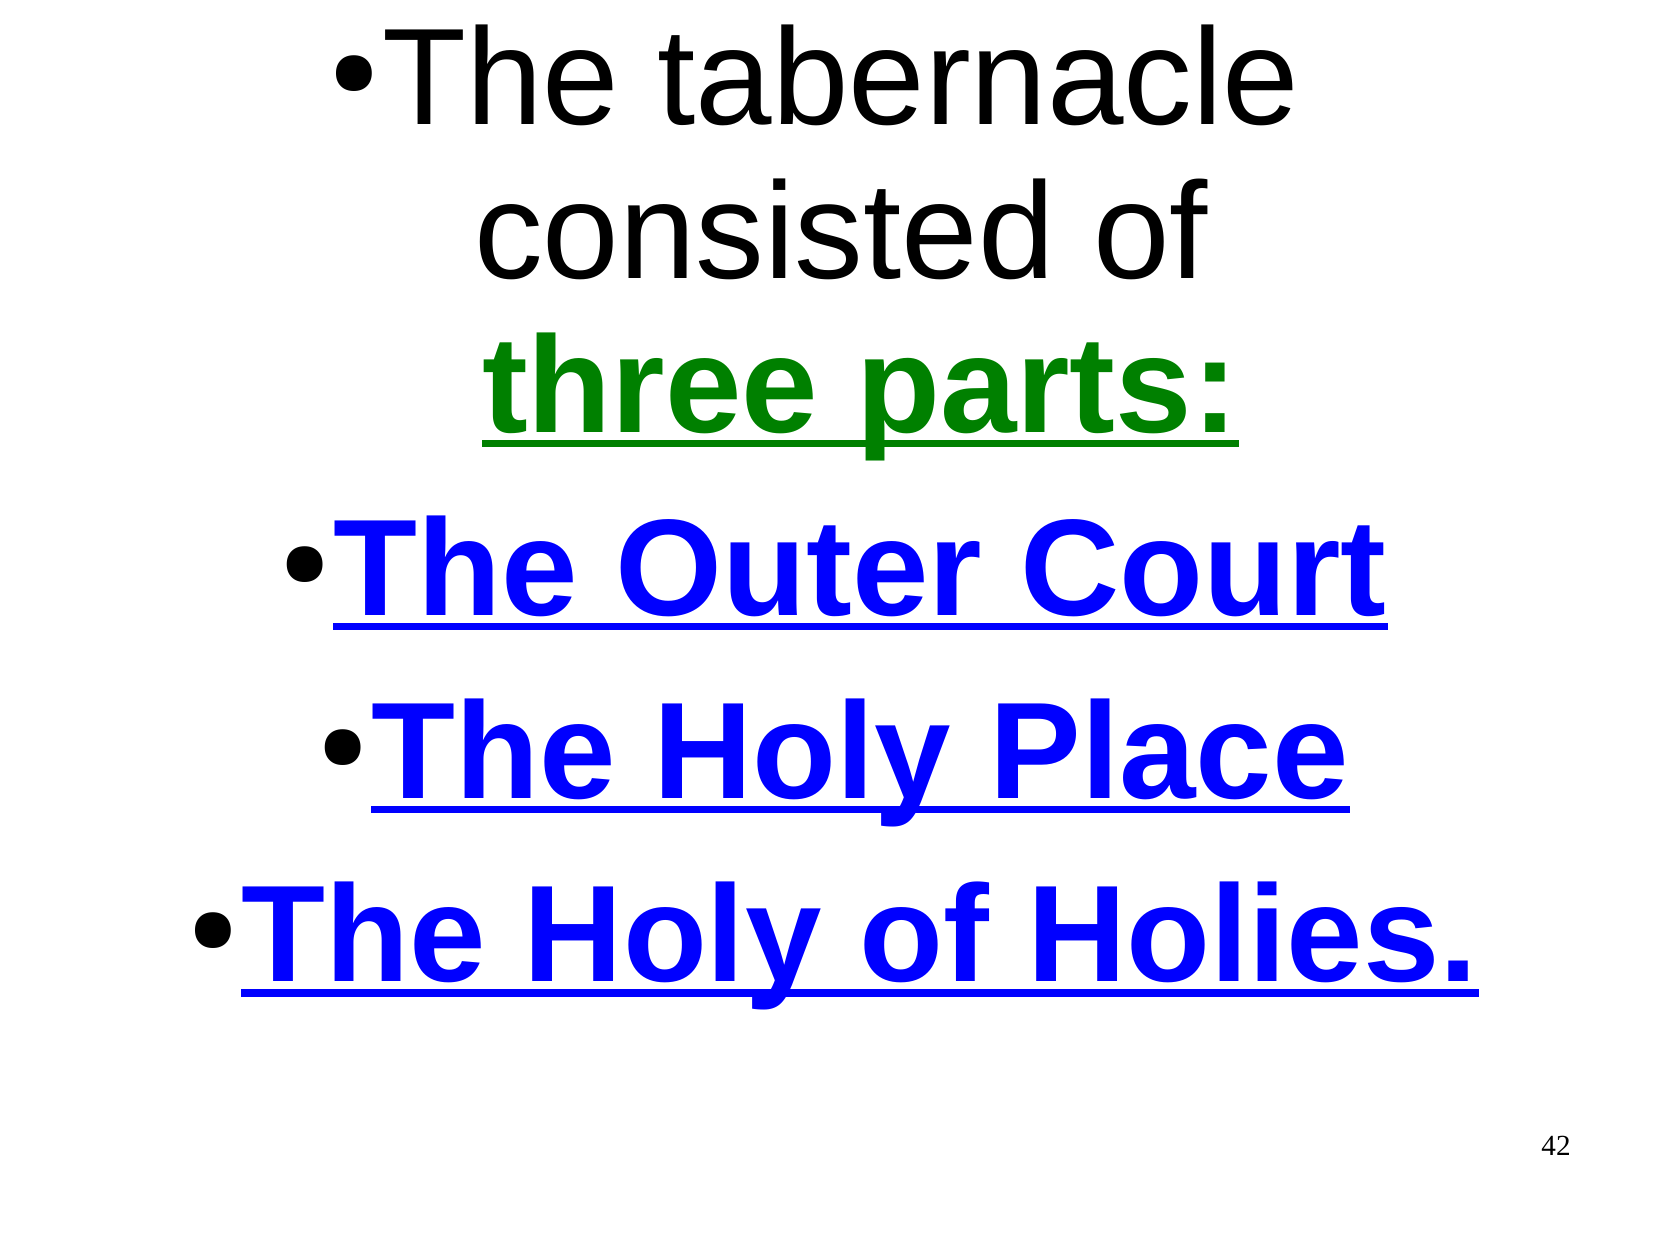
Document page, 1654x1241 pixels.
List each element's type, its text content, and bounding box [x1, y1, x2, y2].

list The tabernacle consisted of three parts: The Outer Court The Holy Place The Holy of Holies. [0, 0, 1651, 1238]
